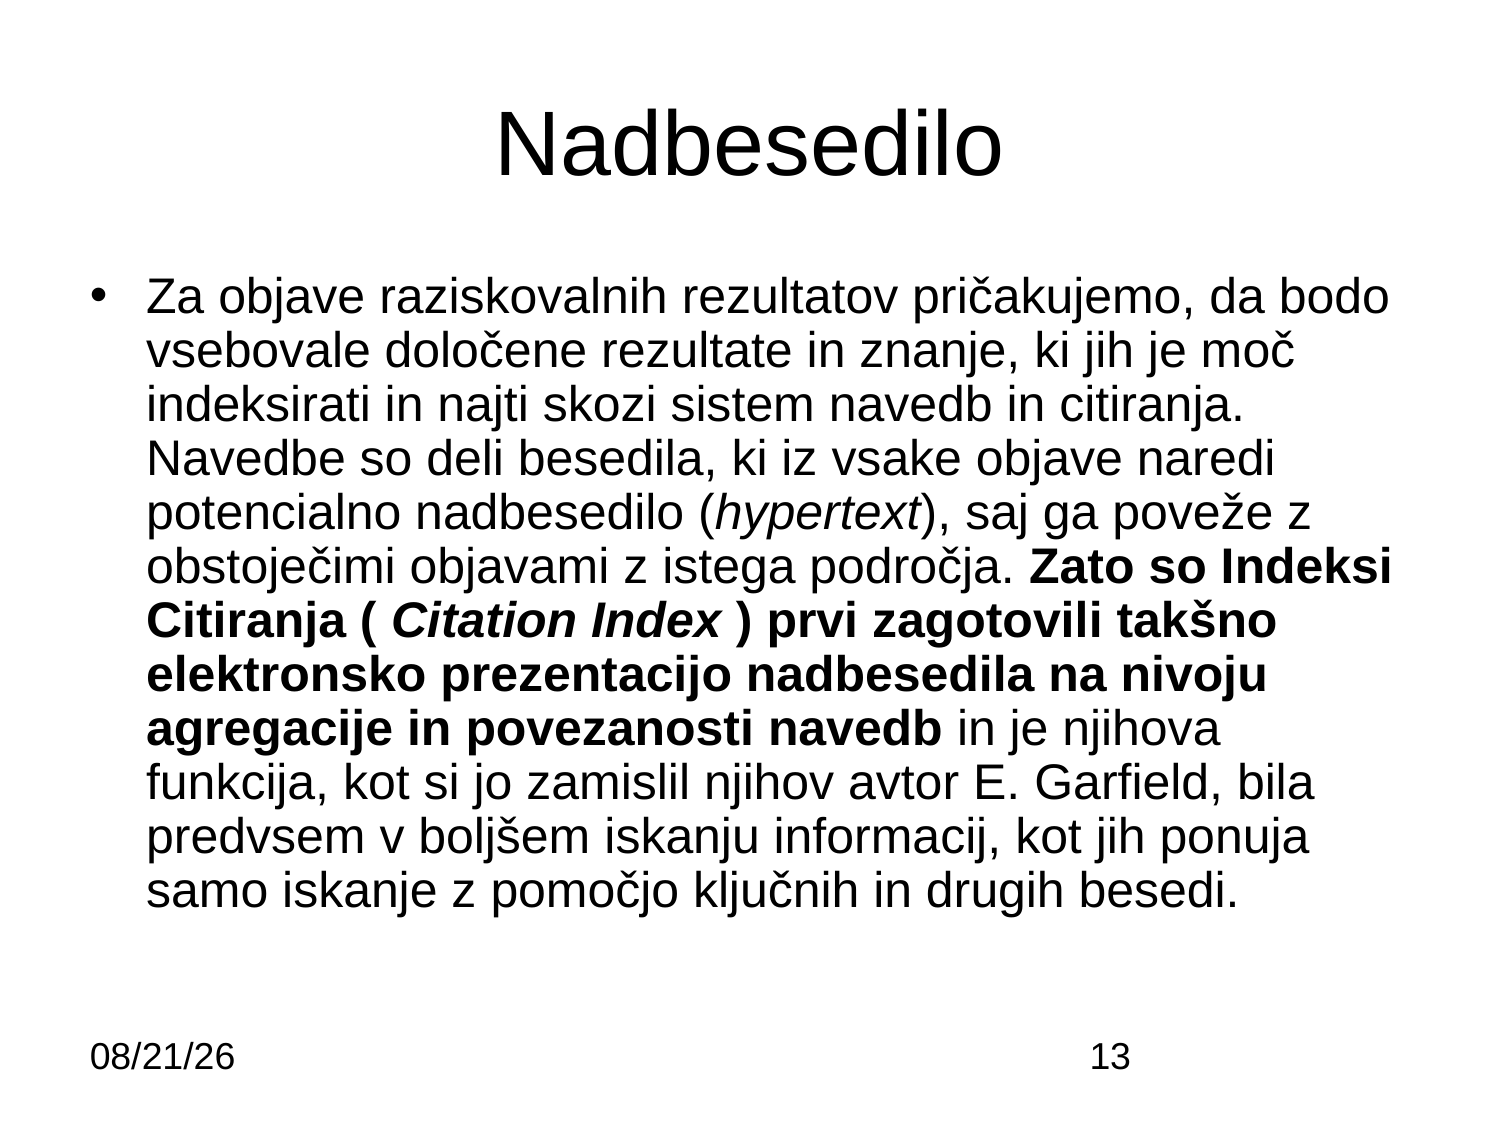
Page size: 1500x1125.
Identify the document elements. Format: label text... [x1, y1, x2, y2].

list Za objave raziskovalnih rezultatov pričakujemo, da bodo vsebovale določene rezultate in znanje, ki jih je moč indeksirati in najti skozi sistem navedb in citiranja. Navedbe so deli besedila, ki iz vsake objave naredi potencialno nadbesedilo (hypertext), saj ga poveže z obstoječimi objavami z istega področja. Zato so Indeksi Citiranja ( Citation Index ) prvi zagotovili takšno elektronsko prezentacijo nadbesedila na nivoju agregacije in povezanosti navedb in je njihova funkcija, kot si jo zamislil njihov avtor E. Garfield, bila predvsem v boljšem iskanju informacij, kot jih ponuja samo iskanje z pomočjo ključnih in drugih besedi. [75, 262, 1426, 1006]
title Nadbesedilo [75, 45, 1426, 233]
